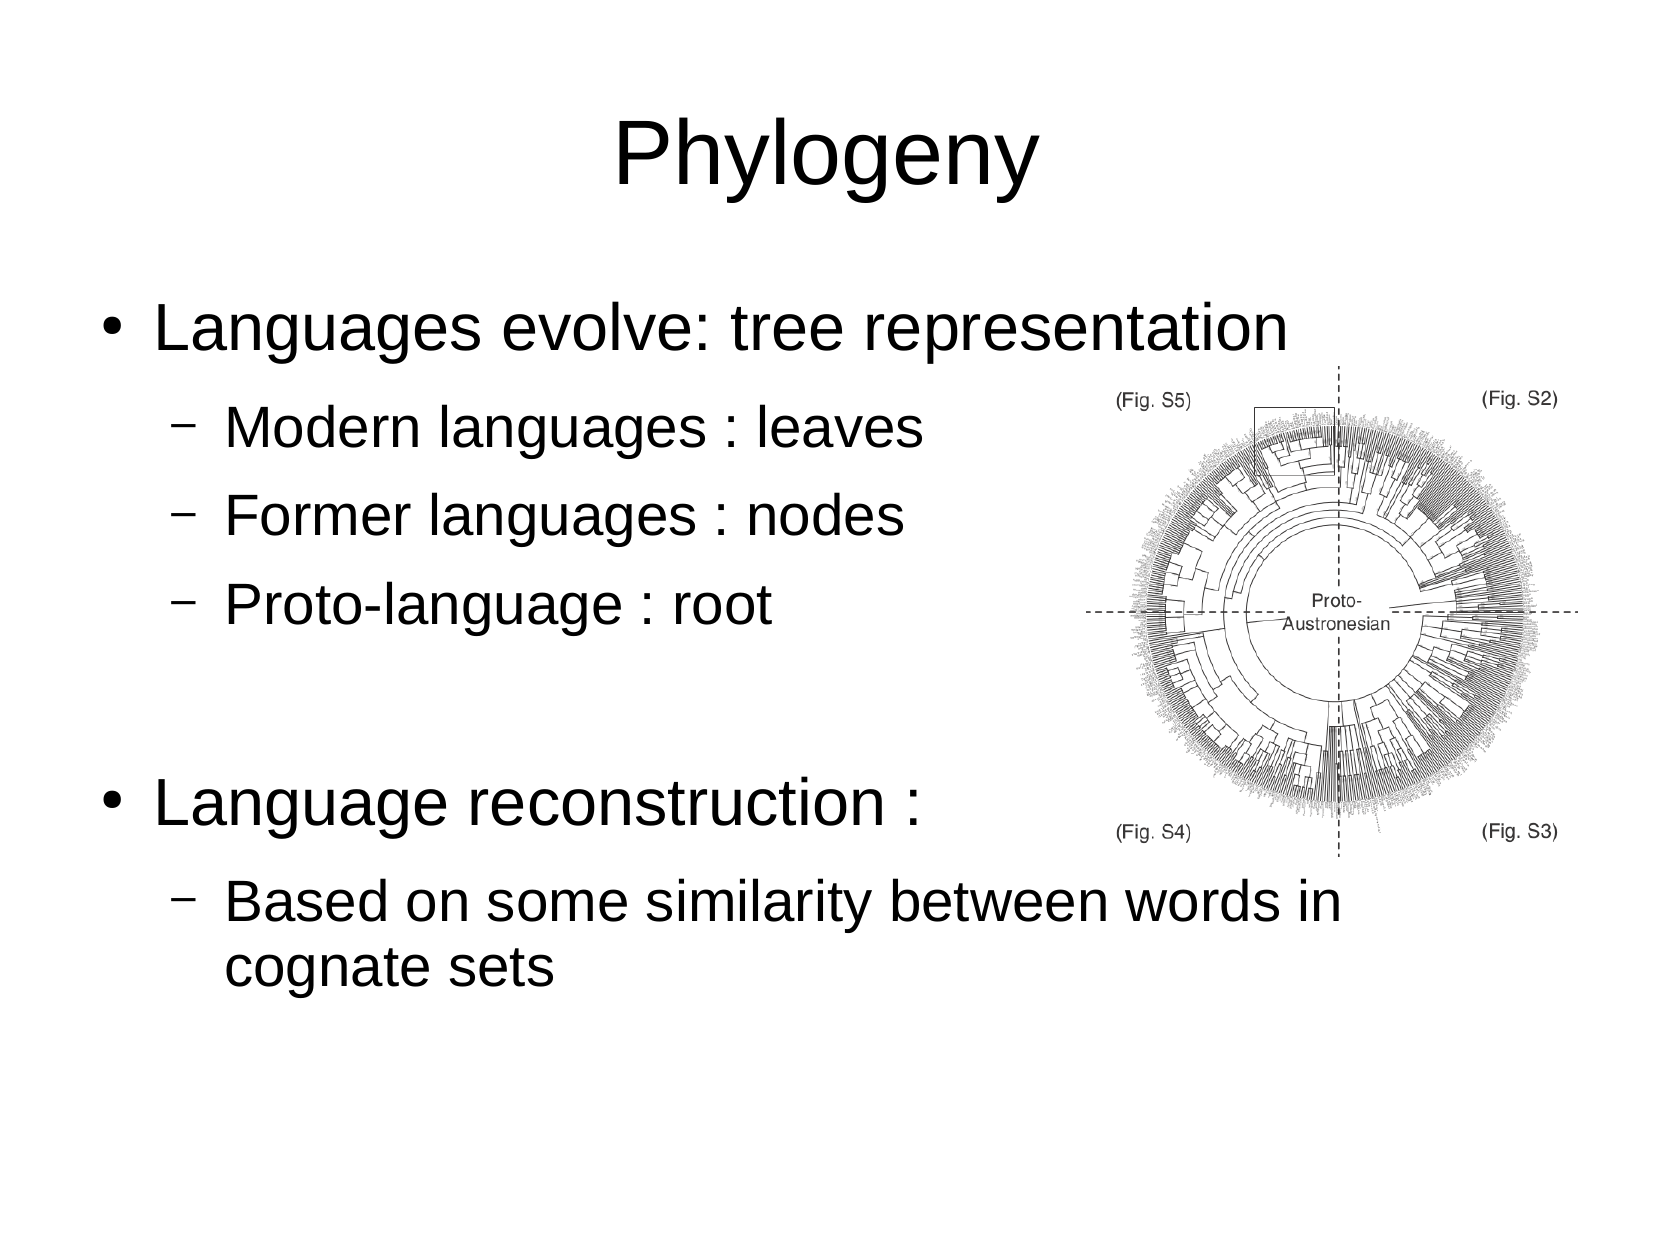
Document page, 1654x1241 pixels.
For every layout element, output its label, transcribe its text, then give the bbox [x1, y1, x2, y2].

list Languages evolve: tree representation Modern languages : leaves Former languages : nodes Proto-language : root Language reconstruction : Based on some similarity between words in cognate sets [82, 290, 1538, 1010]
title Phylogeny [82, 49, 1571, 257]
picture [1086, 366, 1578, 857]
